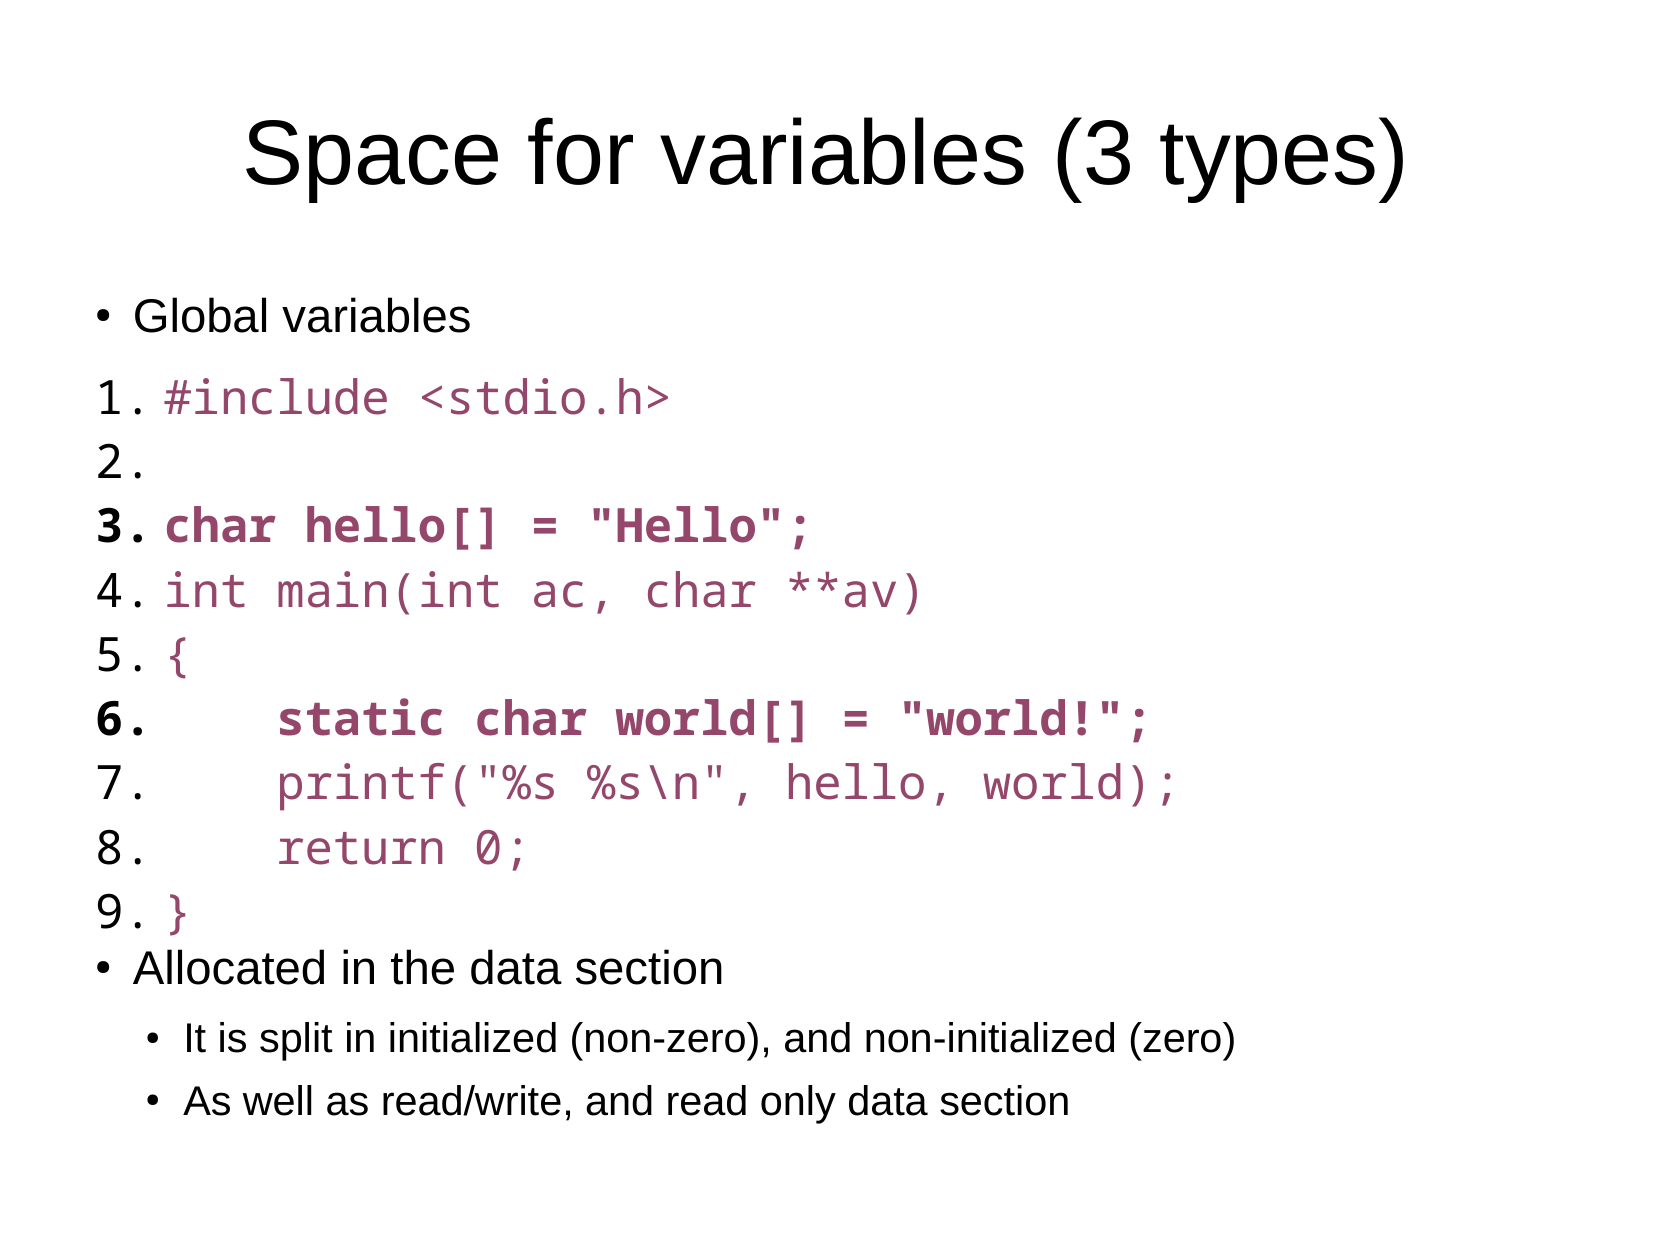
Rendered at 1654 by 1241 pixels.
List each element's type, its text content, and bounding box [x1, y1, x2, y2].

title Space for variables (3 types) [82, 49, 1571, 257]
list Global variables #include <stdio.h> char hello[] = "Hello"; int main(int ac, char **av) { static char world[] = "world!"; printf("%s %s\n", hello, world); return 0; } Allocated in the data section It is split in initialized (non-zero), and non-initialized (zero) As well as read/write, and read only data section [82, 290, 1571, 1126]
